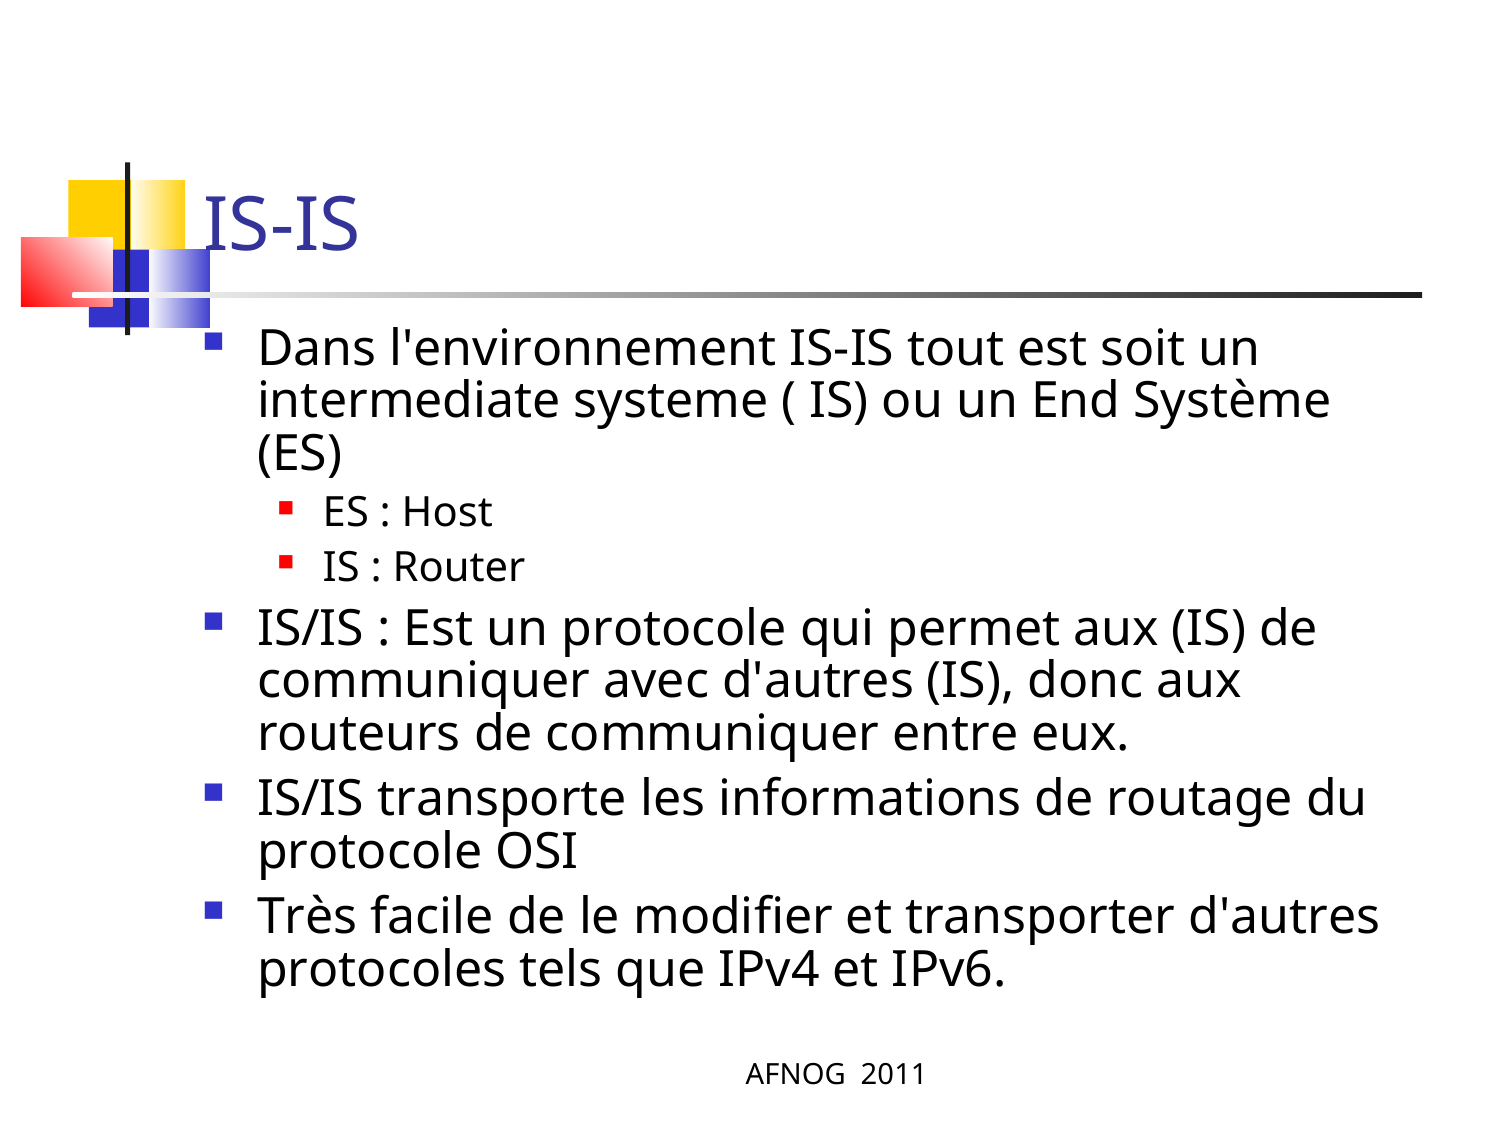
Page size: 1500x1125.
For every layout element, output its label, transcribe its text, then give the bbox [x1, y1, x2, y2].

list Dans l'environnement IS-IS tout est soit un intermediate systeme ( IS) ou un End Système (ES)‏ ES : Host IS : Router IS/IS : Est un protocole qui permet aux (IS) de communiquer avec d'autres (IS), donc aux routeurs de communiquer entre eux. IS/IS transporte les informations de routage du protocole OSI Très facile de le modifier et transporter d'autres protocoles tels que IPv4 et IPv6. [187, 315, 1432, 1012]
text_box AFNOG 2011 [599, 1024, 1074, 1099]
title IS-IS [188, 35, 1468, 276]
